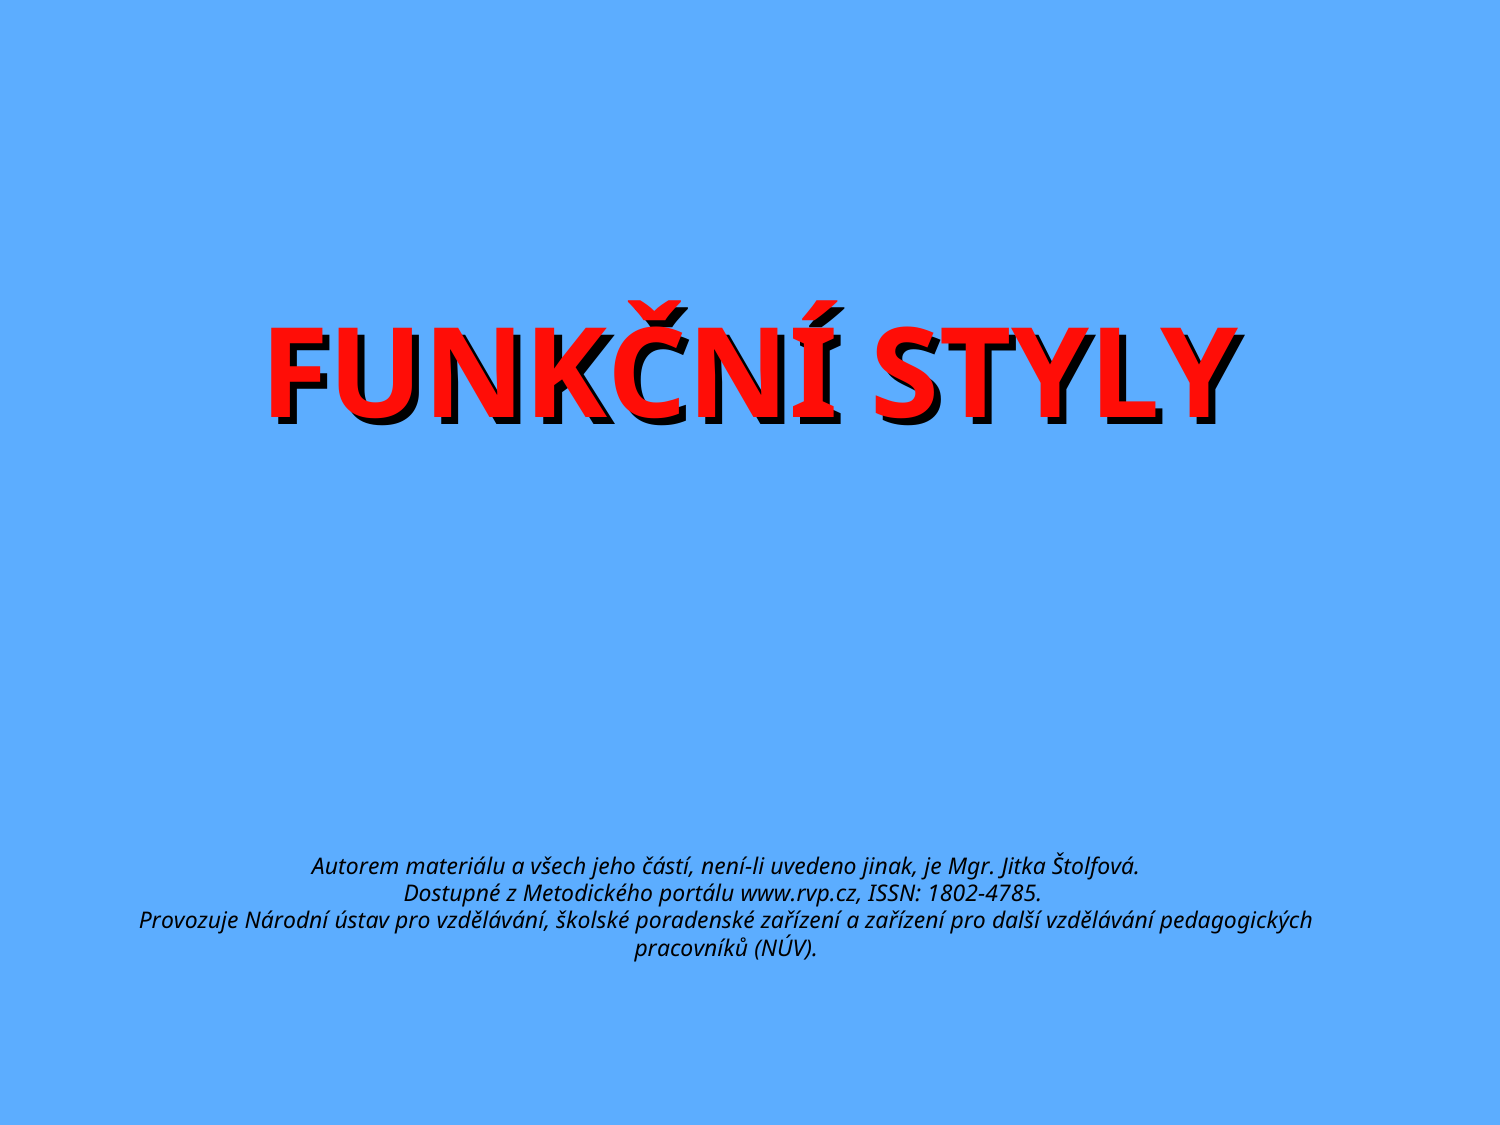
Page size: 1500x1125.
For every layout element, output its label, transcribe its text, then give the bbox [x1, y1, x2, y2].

title FUNKČNÍ STYLY [112, 30, 1388, 704]
text_box Autorem materiálu a všech jeho částí, není-li uvedeno jinak, je Mgr. Jitka Štolfová. Dostupné z Metodického portálu www.rvp.cz, ISSN: 1802-4785. Provozuje Národní ústav pro vzdělávání, školské poradenské zařízení a zařízení pro další vzdělávání pedagogických pracovníků (NÚV). [70, 843, 1383, 1055]
